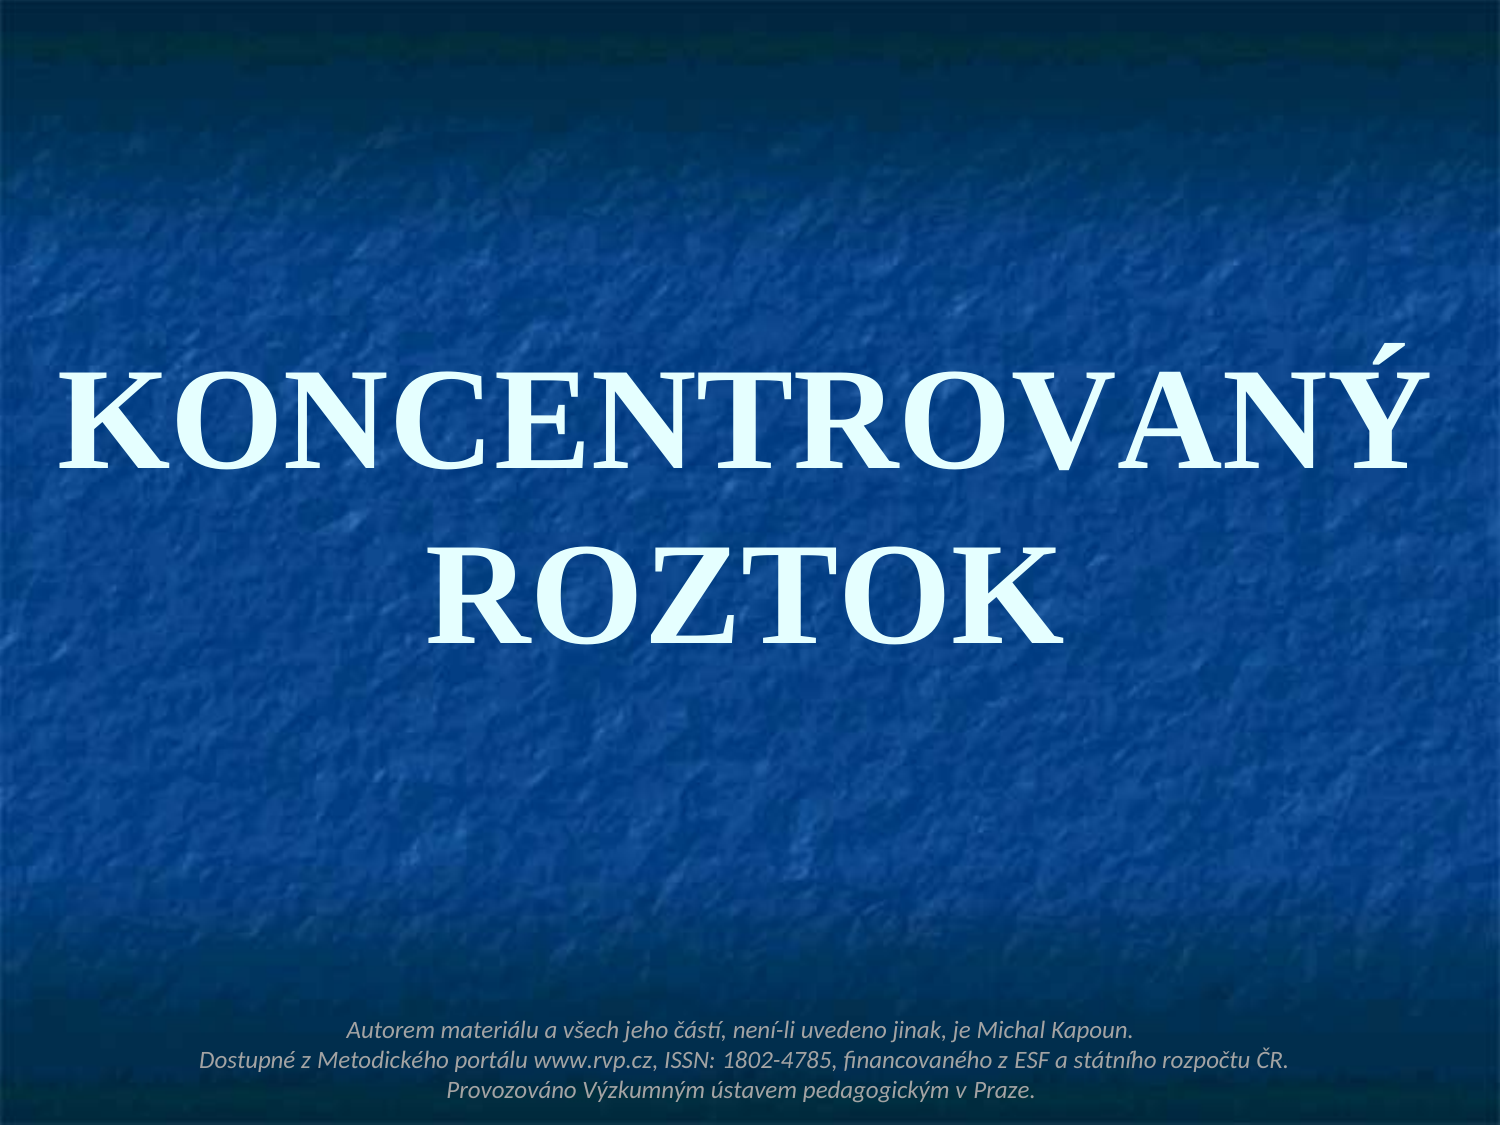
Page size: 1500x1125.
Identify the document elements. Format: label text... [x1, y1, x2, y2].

title KONCENTROVANÝ ROZTOK [41, 315, 1451, 681]
text_box Autorem materiálu a všech jeho částí, není-li uvedeno jinak, je Michal Kapoun. Dostupné z Metodického portálu www.rvp.cz, ISSN: 1802-4785, financovaného z ESF a státního rozpočtu ČR. Provozováno Výzkumným ústavem pedagogickým v Praze. [147, 1011, 1341, 1106]
picture [0, 0, 1500, 1125]
